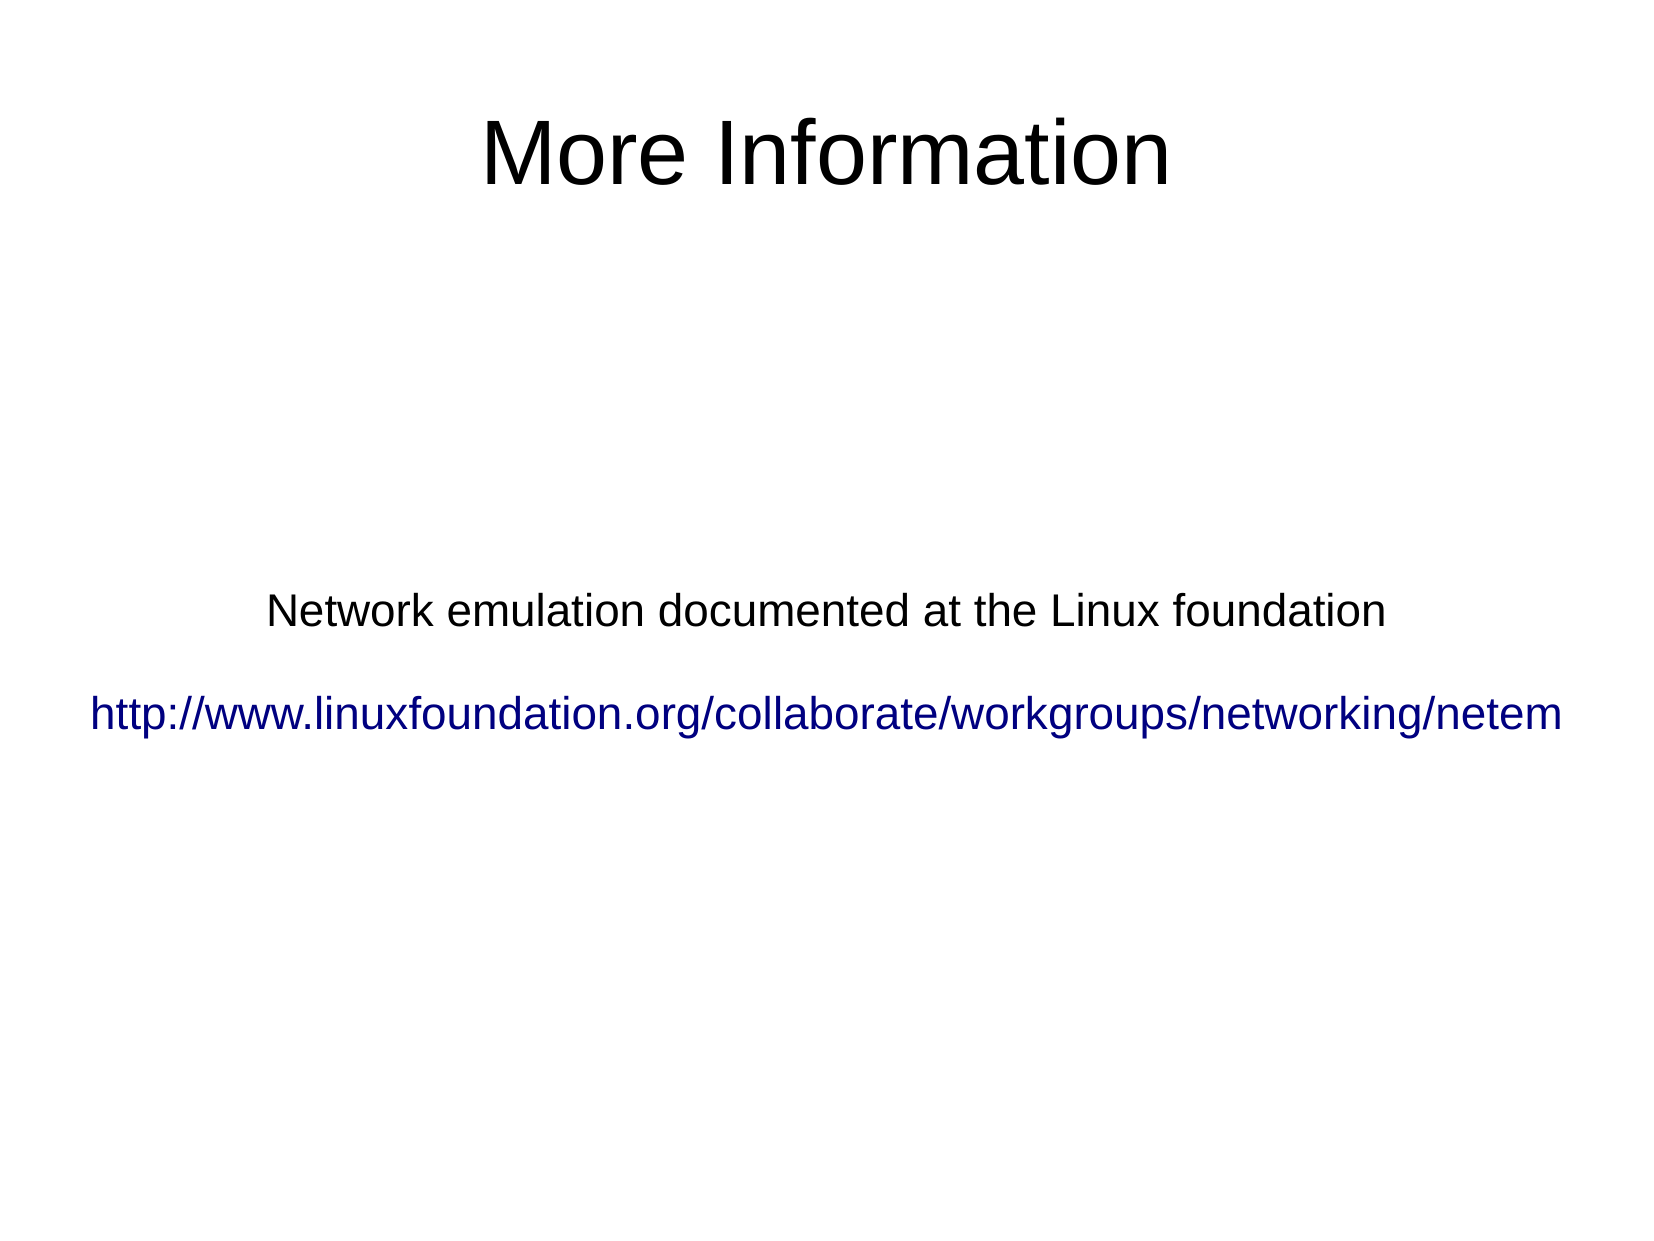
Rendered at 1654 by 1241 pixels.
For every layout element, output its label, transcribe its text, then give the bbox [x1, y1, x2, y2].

title More Information [82, 49, 1571, 257]
subtitle Network emulation documented at the Linux foundation http://www.linuxfoundation.org/collaborate/workgroups/networking/netem [82, 297, 1571, 1102]
